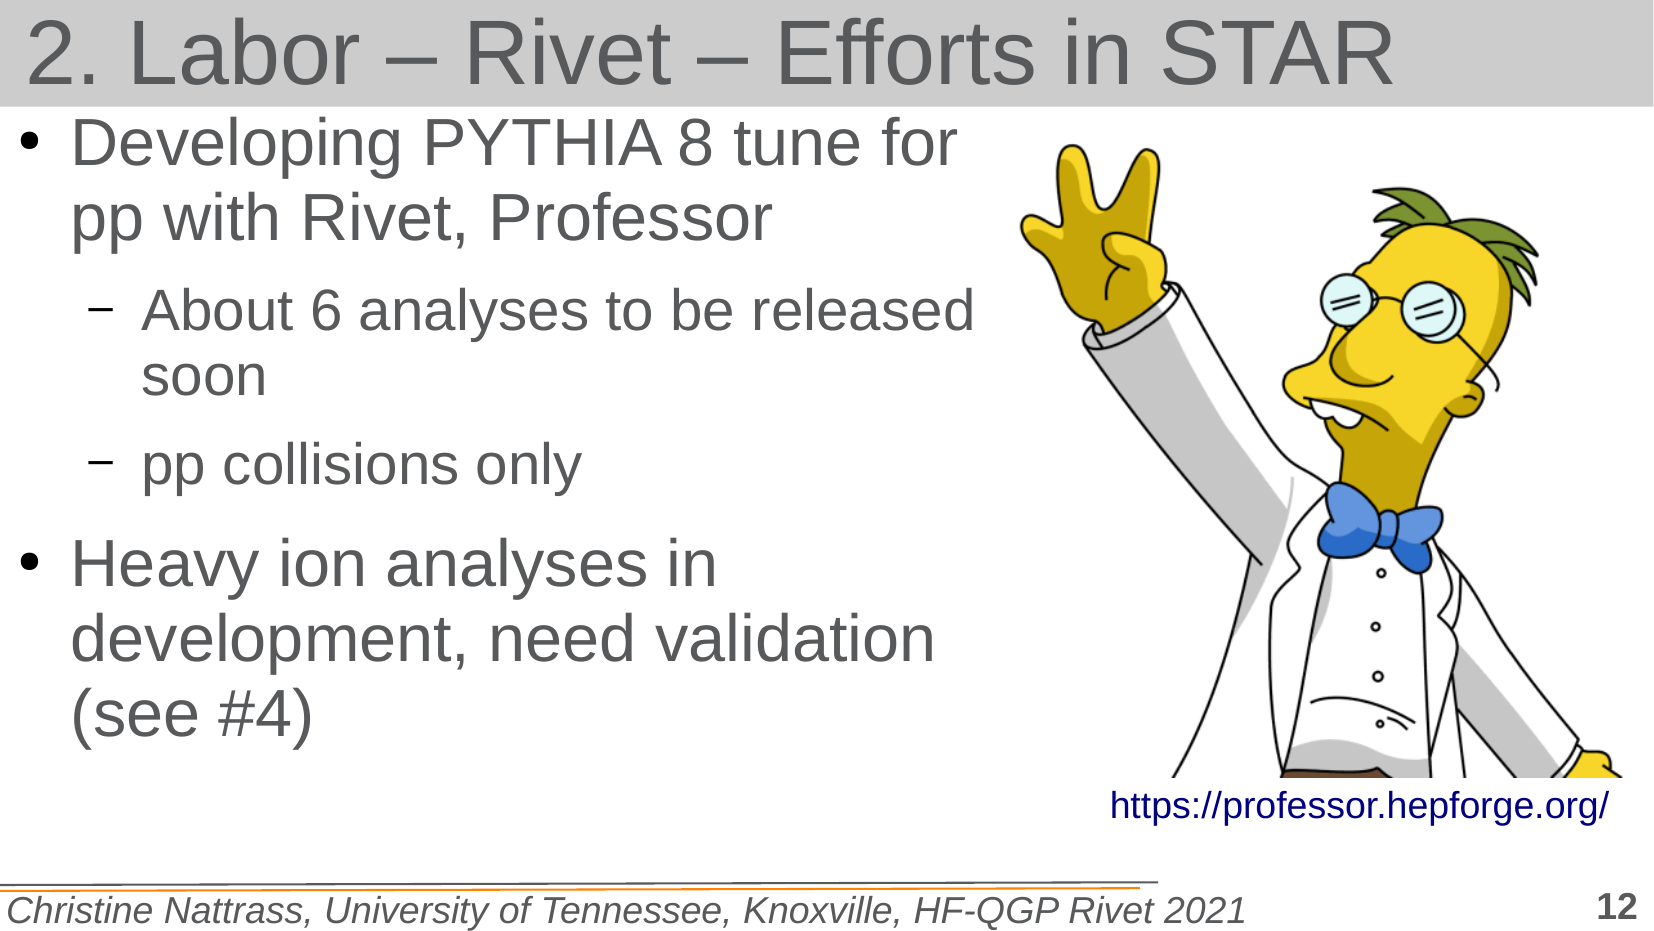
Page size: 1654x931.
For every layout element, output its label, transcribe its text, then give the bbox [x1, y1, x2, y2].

list Developing PYTHIA 8 tune for pp with Rivet, Professor About 6 analyses to be released soon pp collisions only Heavy ion analyses in development, need validation (see #4) [0, 107, 1006, 883]
text_box https://professor.hepforge.org/ [1095, 777, 1625, 835]
picture [1007, 134, 1651, 778]
title 2. Labor – Rivet – Efforts in STAR [0, 0, 1654, 107]
